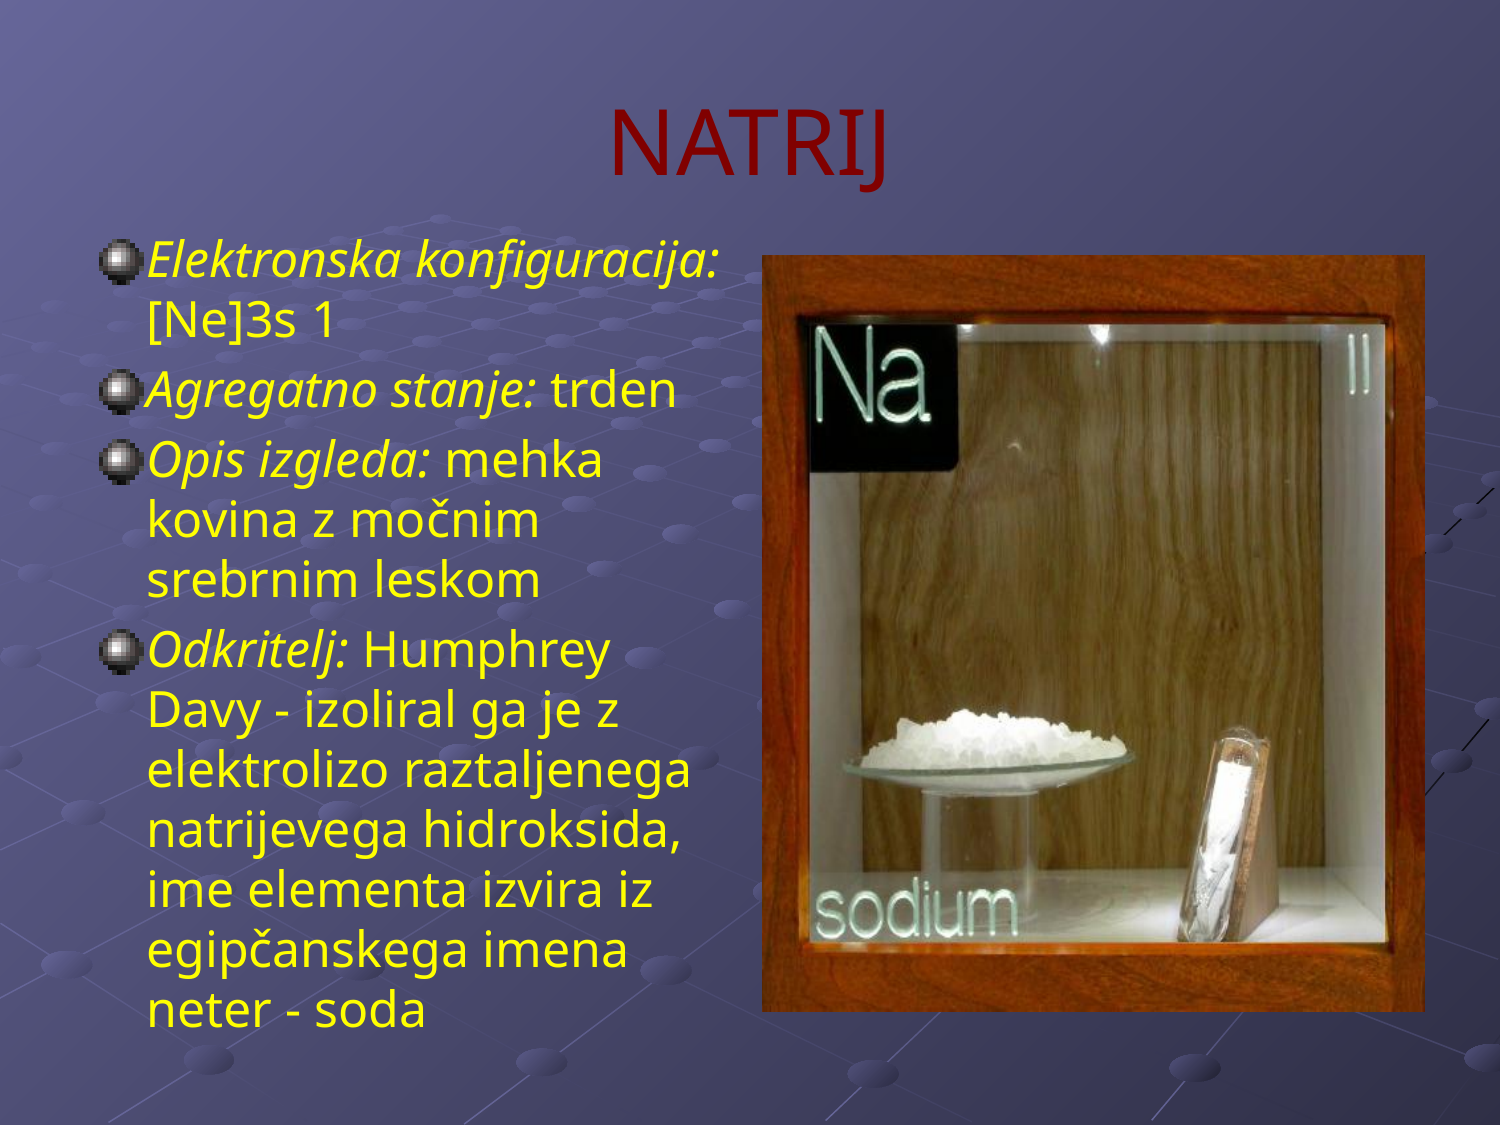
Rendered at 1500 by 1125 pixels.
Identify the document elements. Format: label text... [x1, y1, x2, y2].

picture [762, 255, 1425, 1012]
list Elektronska konfiguracija: [Ne]3s 1 Agregatno stanje: trden Opis izgleda: mehka kovina z močnim srebrnim leskom Odkritelj: Humphrey Davy - izoliral ga je z elektrolizo raztaljenega natrijevega hidroksida, ime elementa izvira iz egipčanskega imena neter - soda [75, 220, 739, 1125]
title NATRIJ [75, 45, 1425, 233]
